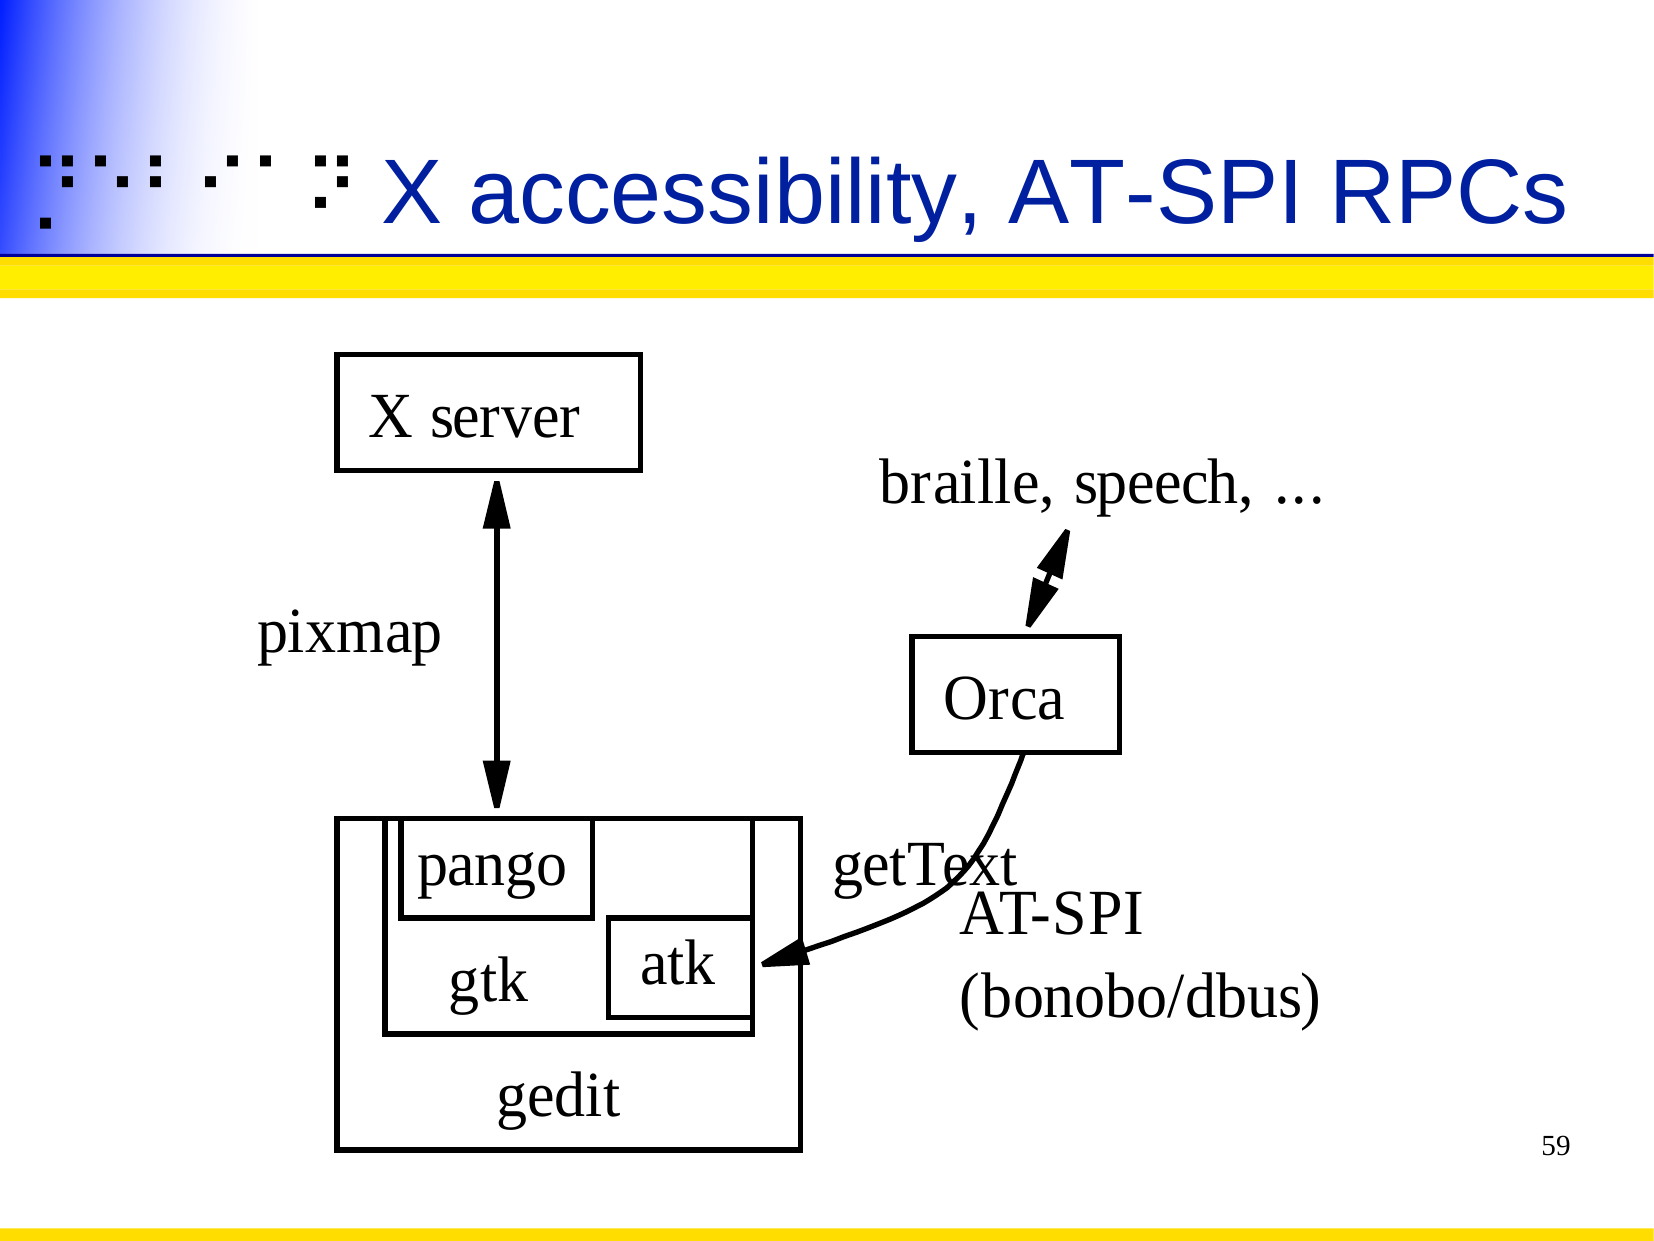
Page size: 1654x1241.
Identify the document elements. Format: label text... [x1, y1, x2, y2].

title X accessibility, AT-SPI RPCs [372, 126, 1571, 257]
picture [234, 332, 1419, 1173]
